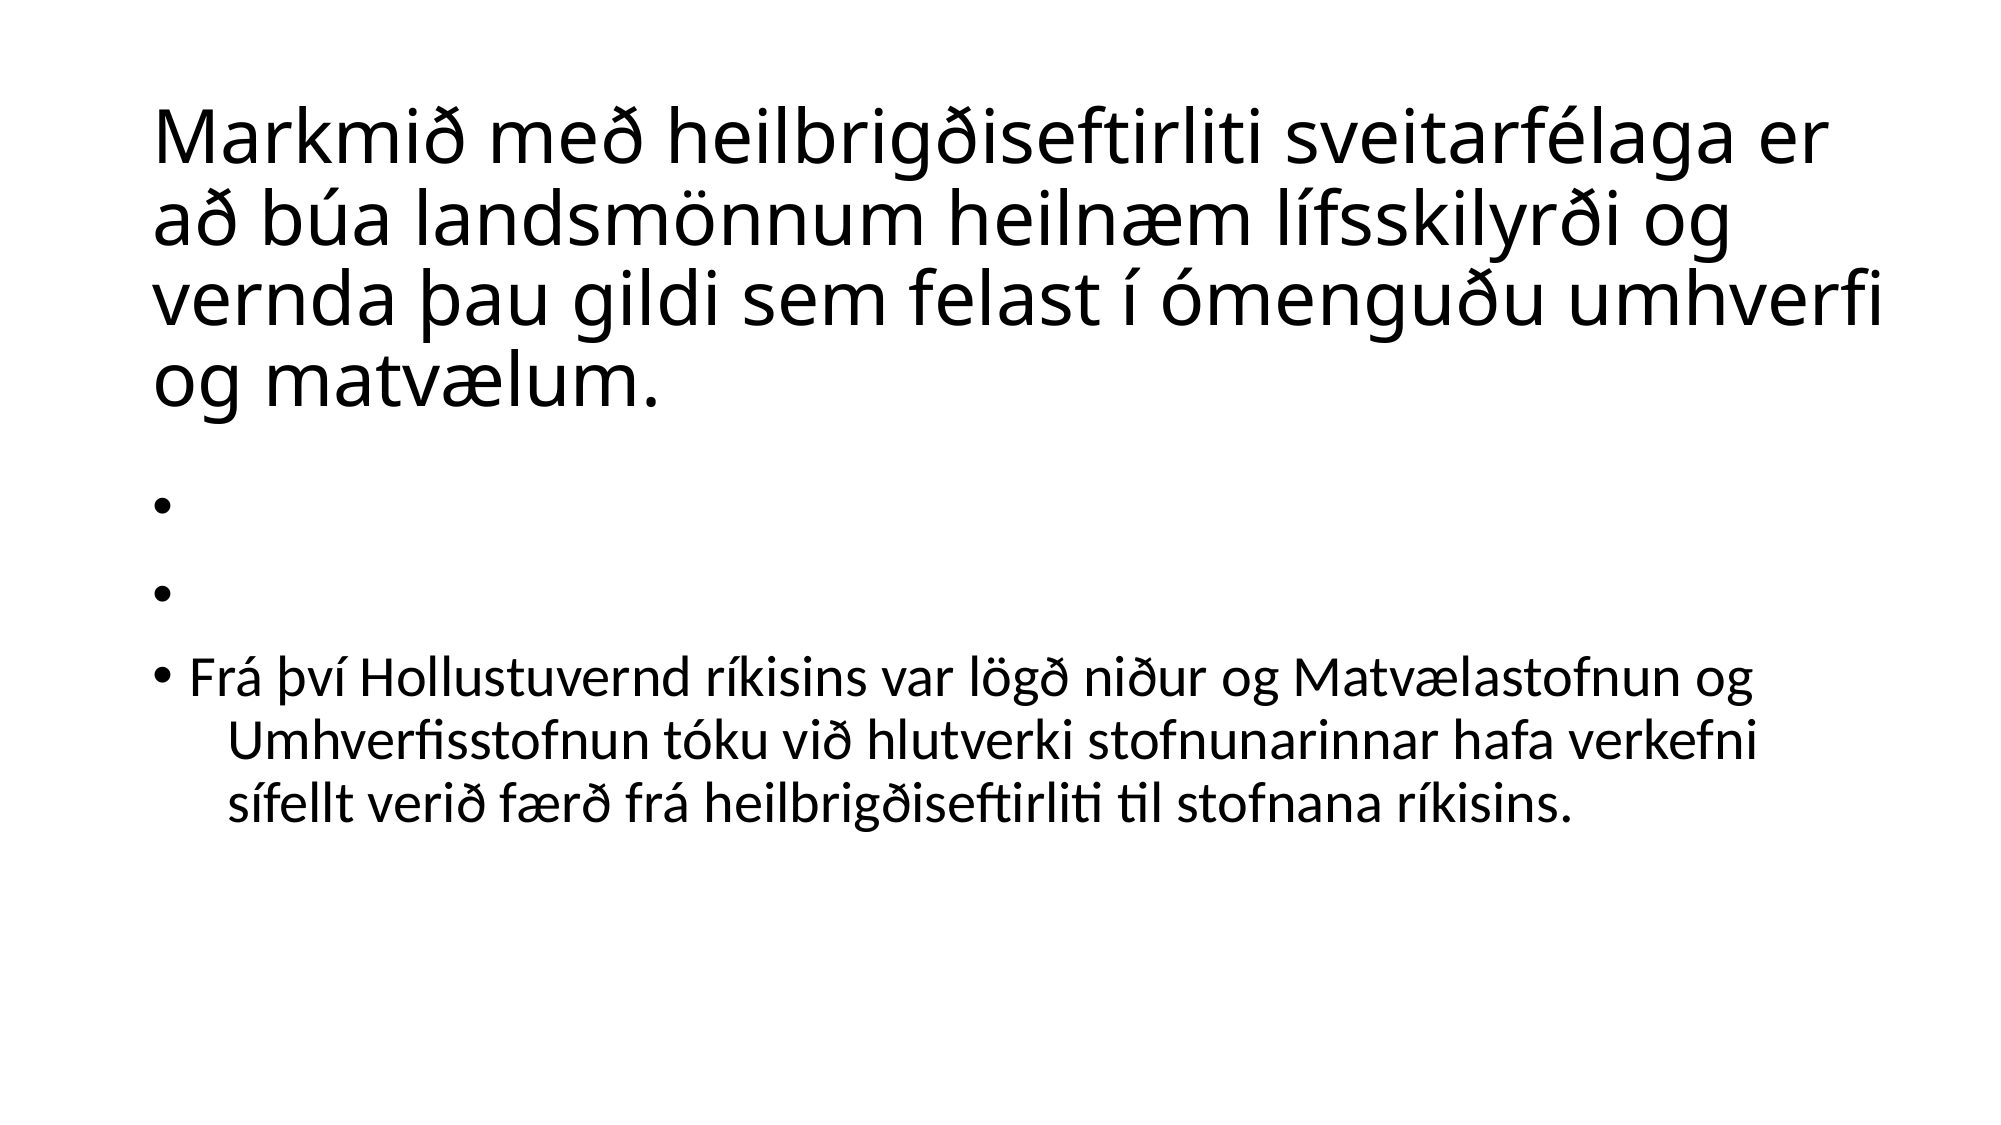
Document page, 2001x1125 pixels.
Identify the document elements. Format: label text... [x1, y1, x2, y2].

title Markmið með heilbrigðiseftirliti sveitarfélaga er að búa landsmönnum heilnæm lífsskilyrði og vernda þau gildi sem felast í ómenguðu umhverfi og matvælum. [137, 59, 1908, 463]
list Frá því Hollustuvernd ríkisins var lögð niður og Matvælastofnun og Umhverfisstofnun tóku við hlutverki stofnunarinnar hafa verkefni sífellt verið færð frá heilbrigðiseftirliti til stofnana ríkisins. [137, 462, 1864, 983]
